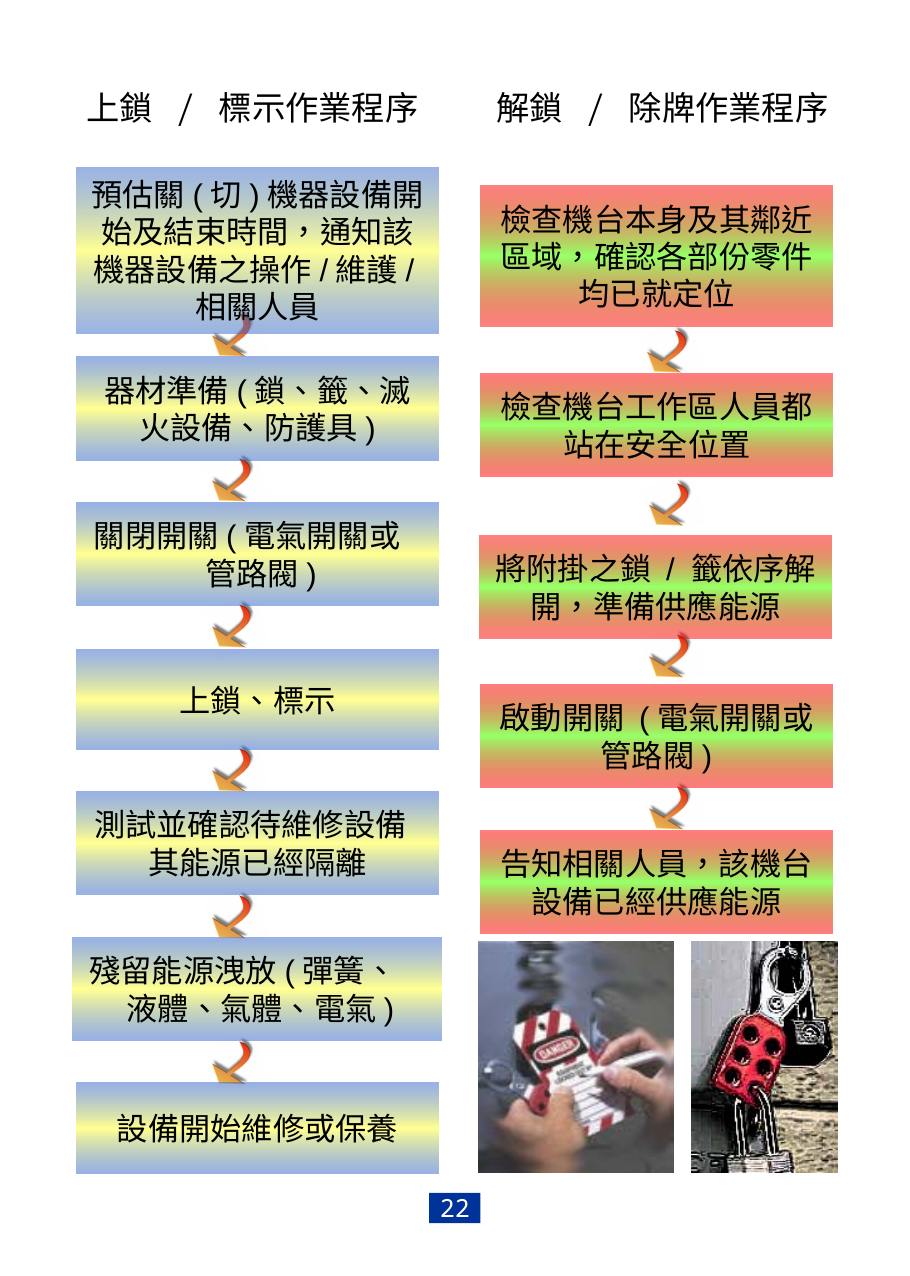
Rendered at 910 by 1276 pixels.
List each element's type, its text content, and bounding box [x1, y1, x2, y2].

text_box 上鎖、標示 [76, 649, 439, 750]
text_box 關閉開關(電氣開關或 管路閥) [76, 502, 439, 606]
picture [638, 327, 705, 373]
picture [203, 750, 269, 791]
text_box 22 [429, 1192, 481, 1224]
text_box 器材準備(鎖、籤、滅火設備、防護具) [76, 356, 439, 461]
text_box 殘留能源洩放(彈簧、 液體、氣體、電氣) [72, 937, 442, 1041]
picture [640, 788, 707, 830]
picture [203, 606, 269, 649]
text_box 將附掛之鎖 / 籤依序解開，準備供應能源 [479, 535, 832, 639]
text_box 上鎖 / 標示作業程序 [70, 78, 455, 135]
text_box 預估關(切)機器設備開始及結束時間，通知該機器設備之操作/維護/相關人員 [76, 167, 439, 334]
text_box 檢查機台本身及其鄰近區域，確認各部份零件均已就定位 [480, 185, 833, 327]
picture [203, 461, 269, 502]
picture [203, 1041, 269, 1082]
text_box 告知相關人員，該機台設備已經供應能源 [480, 830, 833, 934]
picture [640, 477, 707, 535]
text_box 設備開始維修或保養 [76, 1082, 439, 1174]
picture [691, 941, 838, 1173]
text_box 啟動開關 (電氣開關或管路閥) [480, 684, 833, 788]
picture [203, 895, 269, 937]
picture [640, 639, 707, 684]
picture [478, 941, 674, 1173]
text_box 測試並確認待維修設備 其能源已經隔離 [76, 791, 439, 895]
picture [207, 334, 269, 356]
text_box 解鎖 / 除牌作業程序 [480, 78, 866, 135]
text_box 檢查機台工作區人員都站在安全位置 [480, 373, 833, 477]
